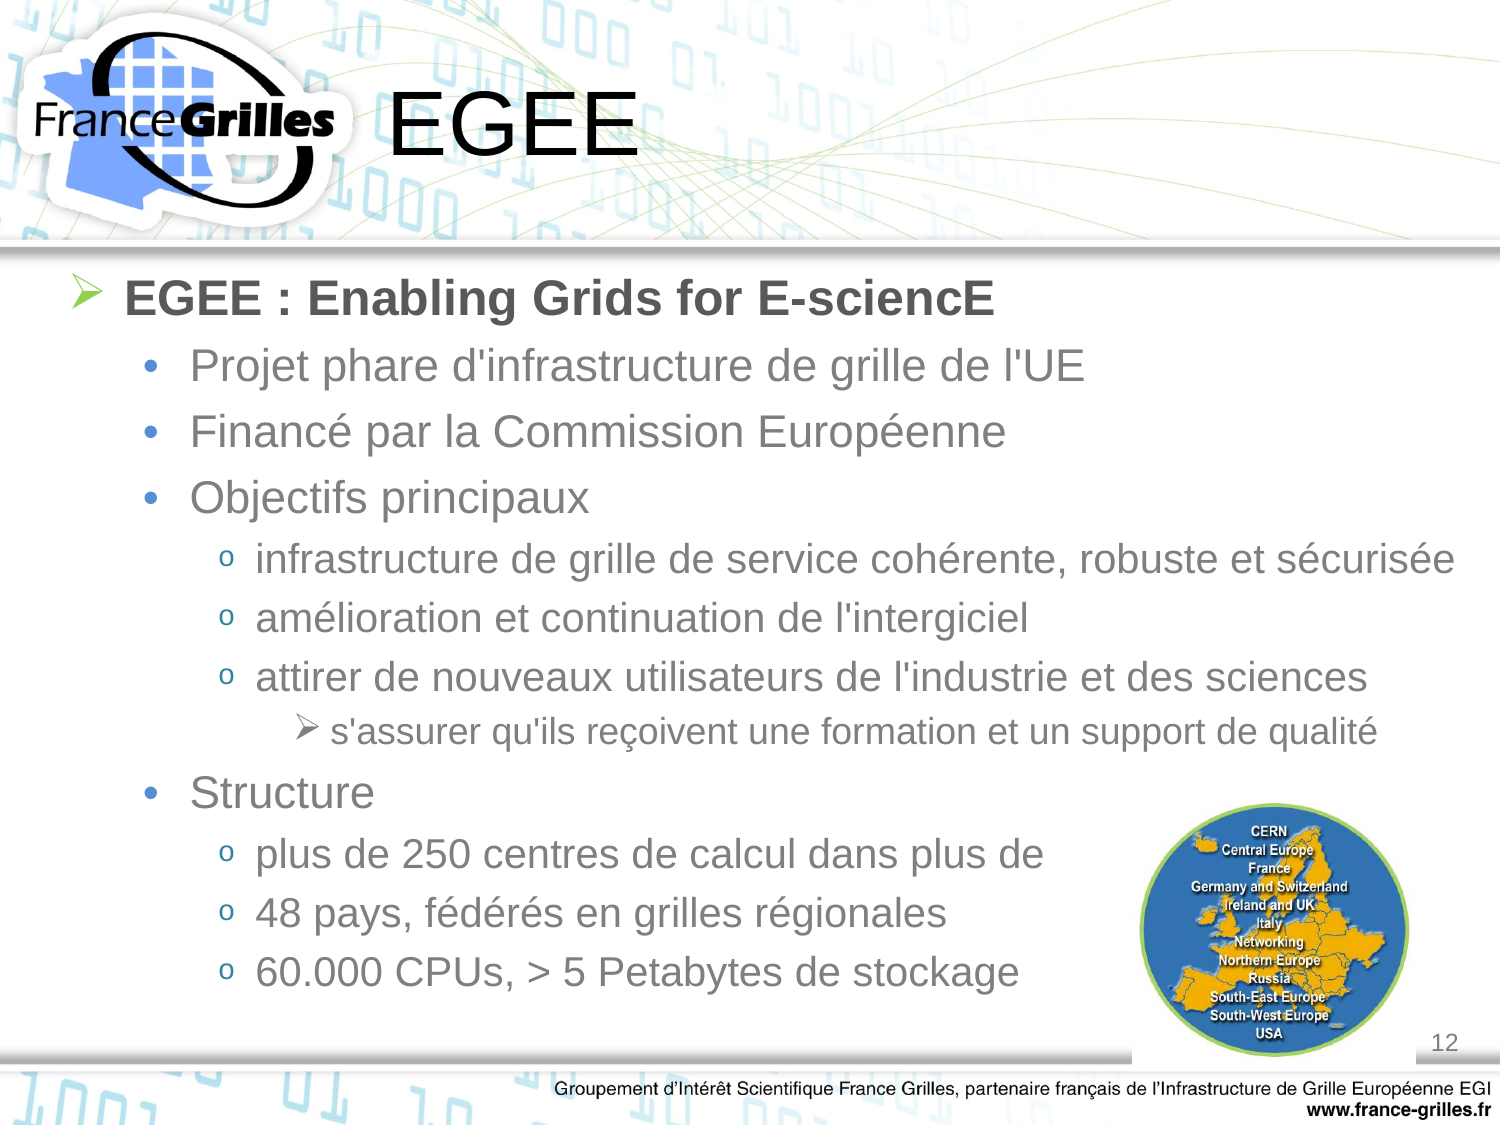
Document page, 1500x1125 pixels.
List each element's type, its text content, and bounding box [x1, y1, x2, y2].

list EGEE : Enabling Grids for E-sciencE Projet phare d'infrastructure de grille de l'UE Financé par la Commission Européenne Objectifs principaux infrastructure de grille de service cohérente, robuste et sécurisée amélioration et continuation de l'intergiciel attirer de nouveaux utilisateurs de l'industrie et des sciences s'assurer qu'ils reçoivent une formation et un support de qualité Structure plus de 250 centres de calcul dans plus de 48 pays, fédérés en grilles régionales 60.000 CPUs, > 5 Petabytes de stockage [53, 262, 1477, 1073]
picture [0, 0, 1500, 1125]
title EGEE [372, 7, 1459, 244]
